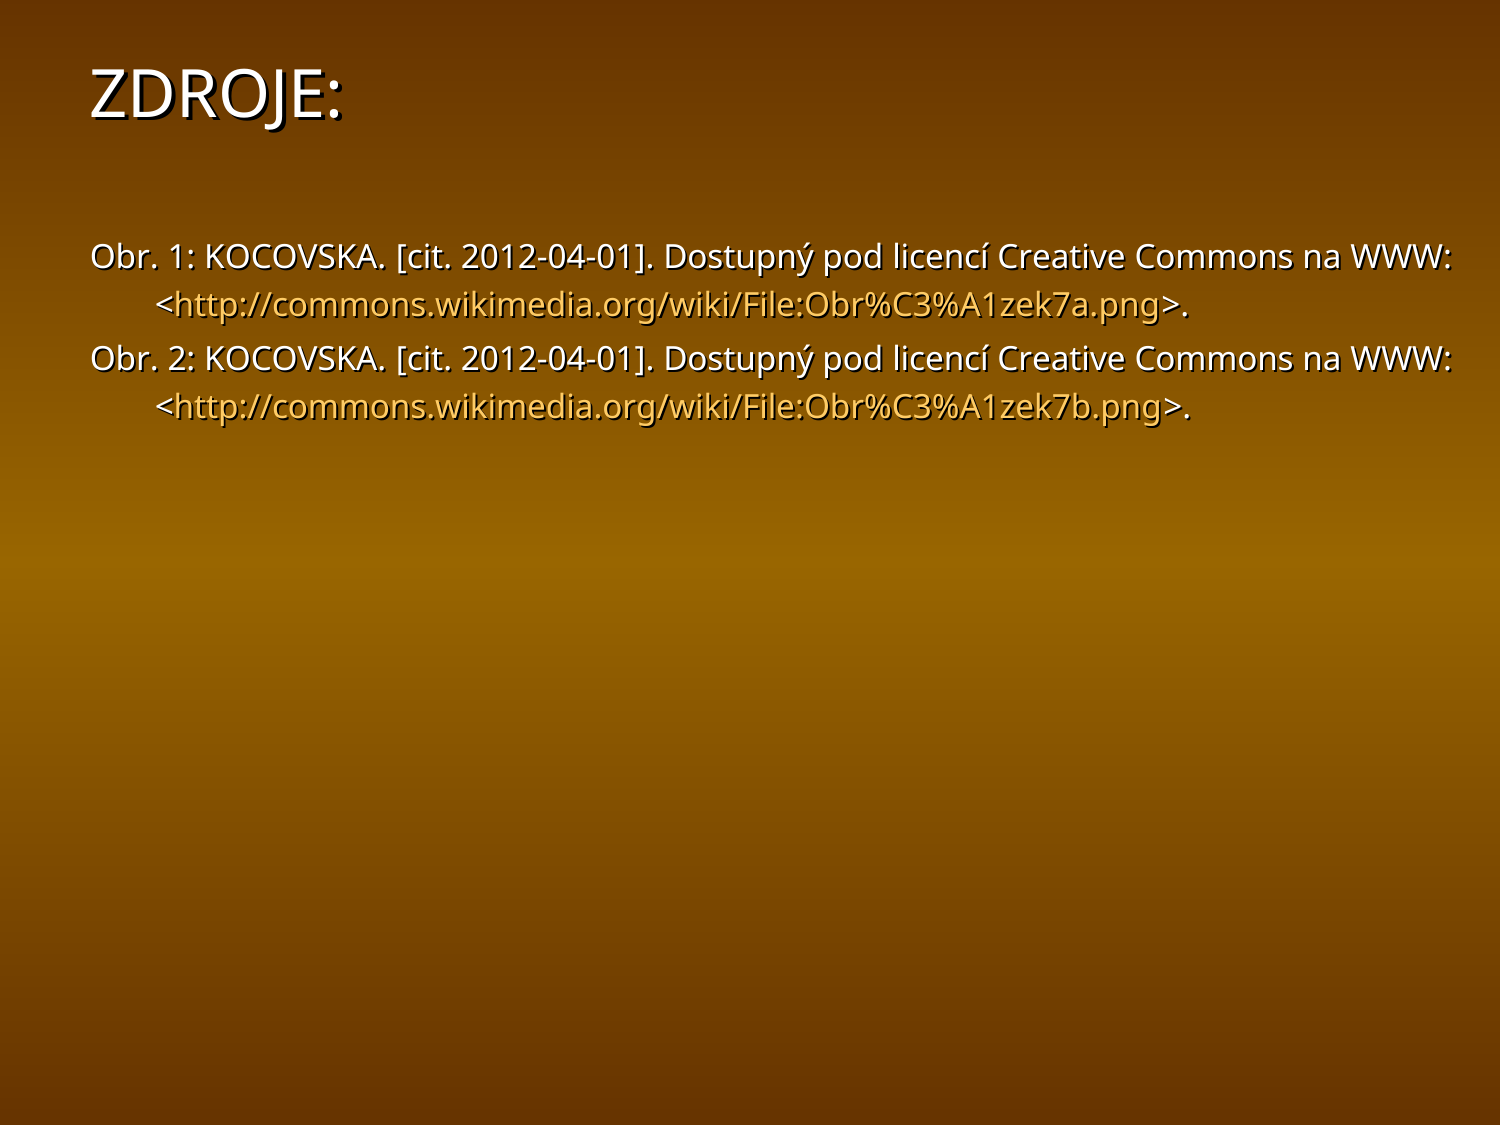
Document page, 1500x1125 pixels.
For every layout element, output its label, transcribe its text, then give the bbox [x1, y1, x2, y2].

text_box ZDROJE: Obr. 1: KOCOVSKA. [cit. 2012-04-01]. Dostupný pod licencí Creative Commons na WWW: <http://commons.wikimedia.org/wiki/File:Obr%C3%A1zek7a.png>. Obr. 2: KOCOVSKA. [cit. 2012-04-01]. Dostupný pod licencí Creative Commons na WWW: <http://commons.wikimedia.org/wiki/File:Obr%C3%A1zek7b.png>. [75, 42, 1500, 1005]
